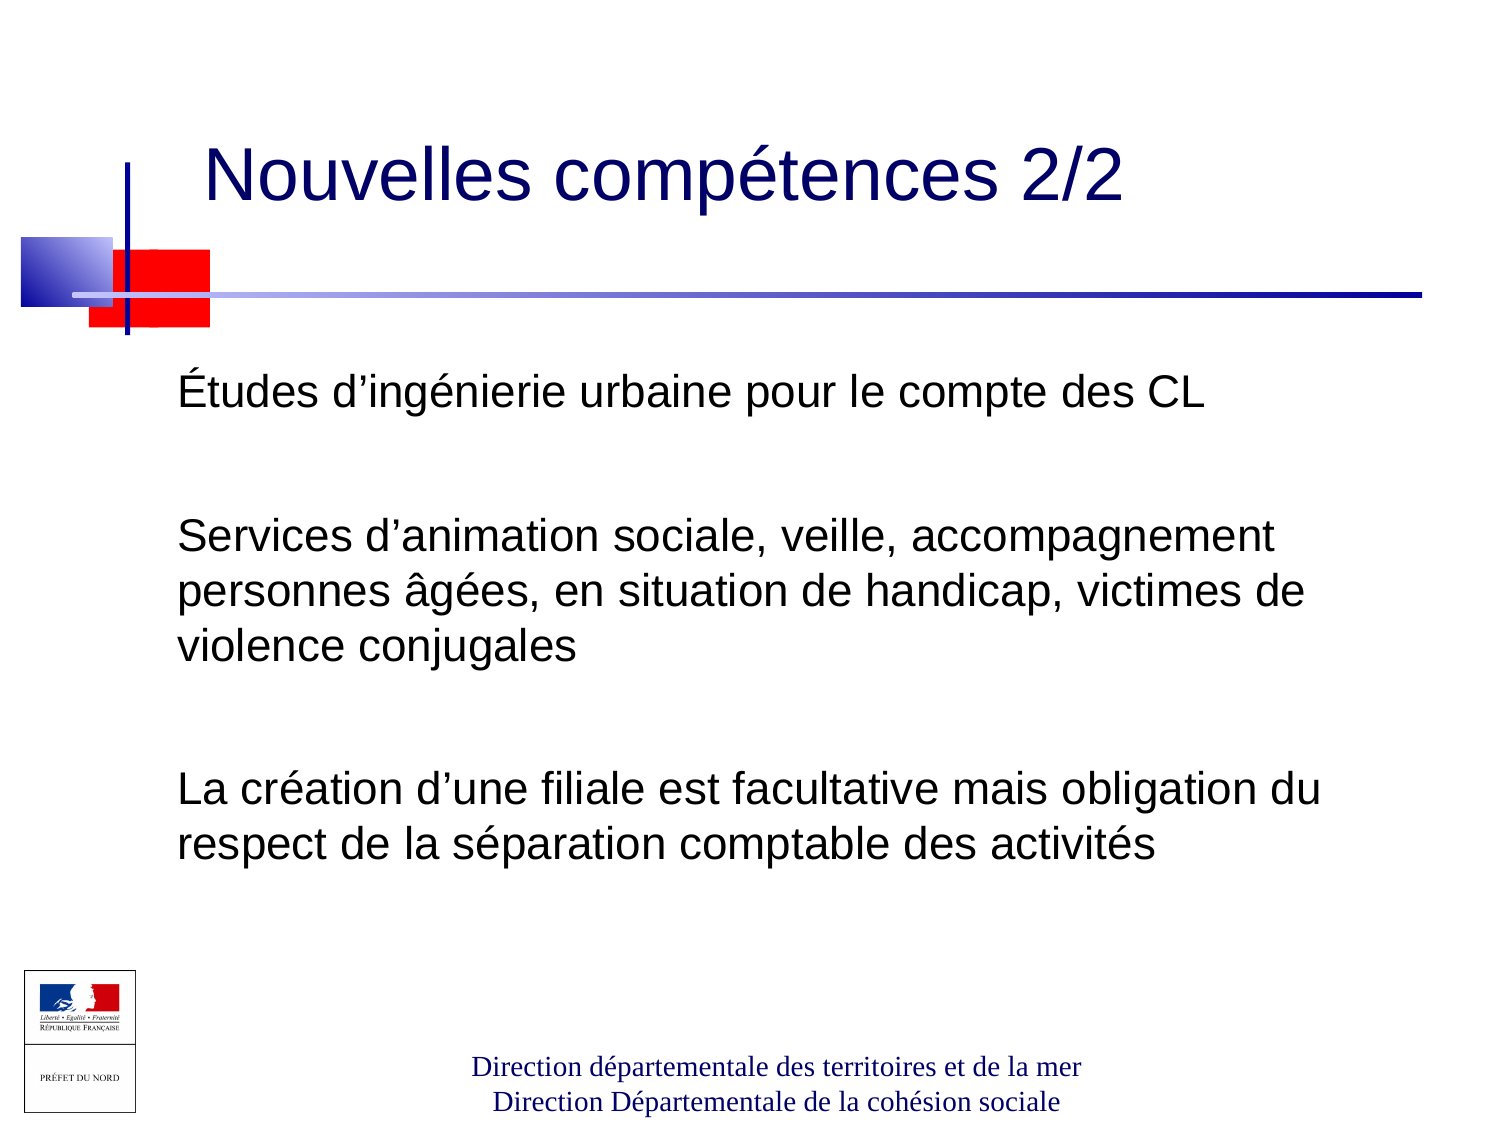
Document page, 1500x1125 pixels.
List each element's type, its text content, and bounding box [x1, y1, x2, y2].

title Nouvelles compétences 2/2 [188, 53, 1467, 289]
list Études d’ingénierie urbaine pour le compte des CL Services d’animation sociale, veille, accompagnement personnes âgées, en situation de handicap, victimes de violence conjugales La création d’une filiale est facultative mais obligation du respect de la séparation comptable des activités [106, 354, 1381, 1023]
picture [24, 970, 136, 1113]
